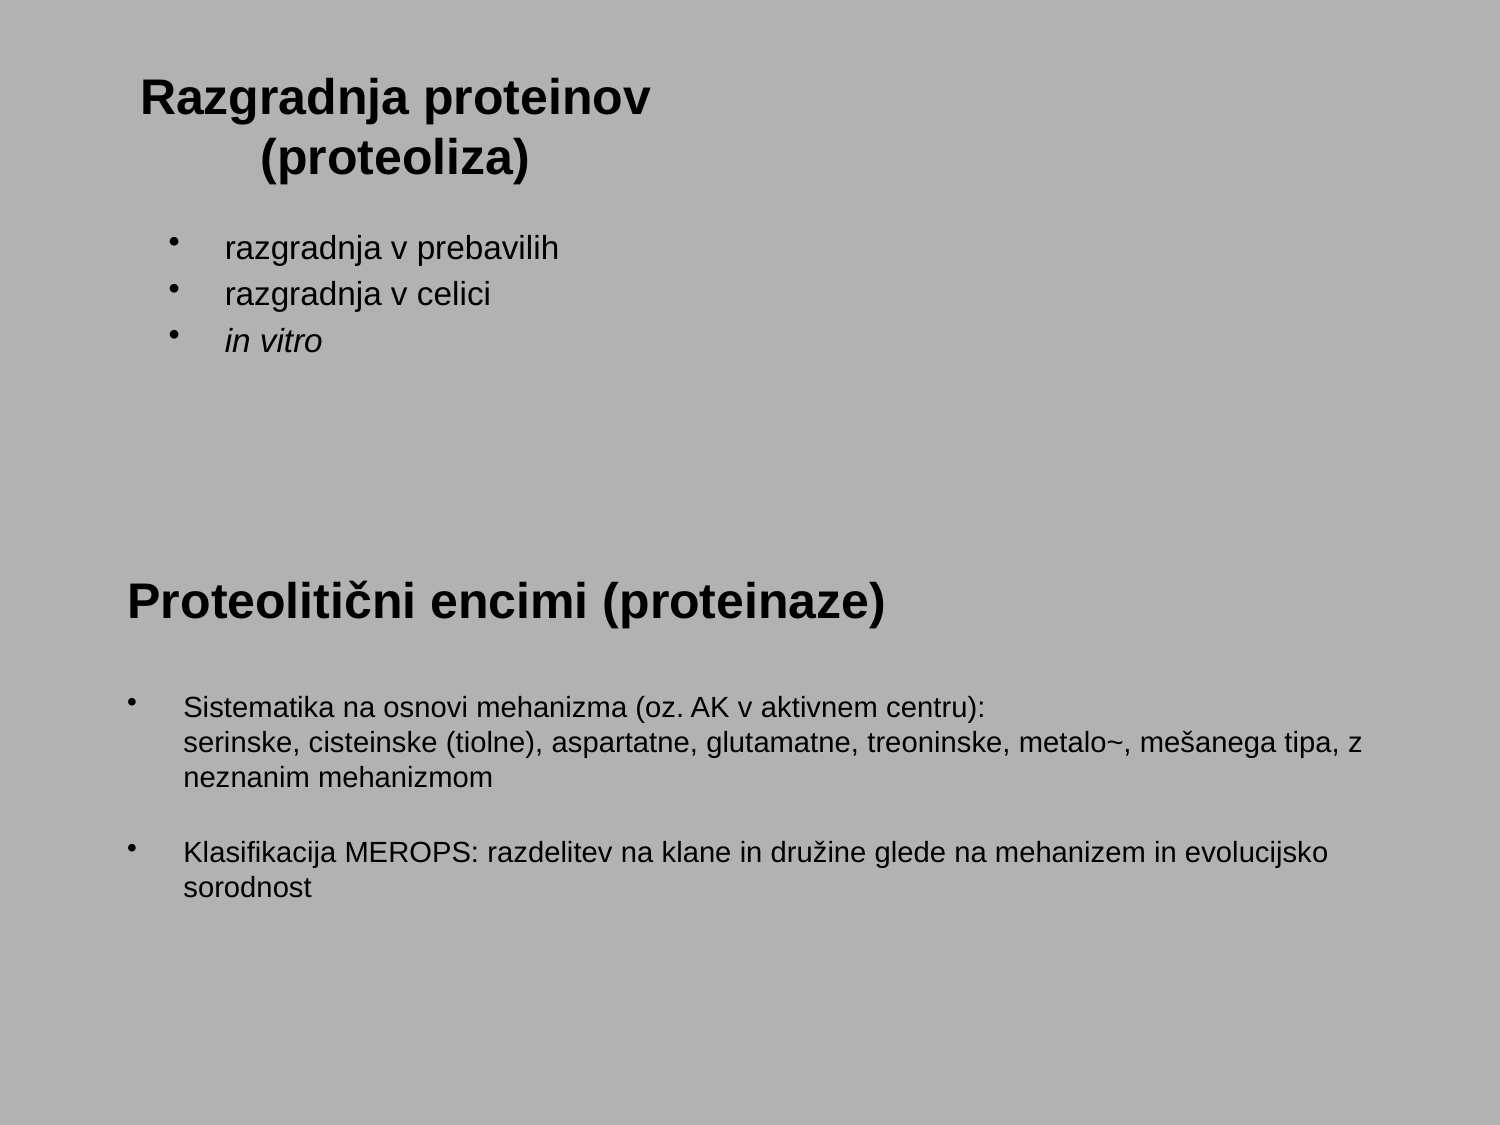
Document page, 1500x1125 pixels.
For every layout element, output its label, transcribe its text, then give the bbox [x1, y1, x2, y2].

text_box Sistematika na osnovi mehanizma (oz. AK v aktivnem centru): serinske, cisteinske (tiolne), aspartatne, glutamatne, treoninske, metalo~, mešanega tipa, z neznanim mehanizmom Klasifikacija MEROPS: razdelitev na klane in družine glede na mehanizem in evolucijsko sorodnost [112, 680, 1388, 954]
text_box Proteolitični encimi (proteinaze) [112, 550, 1388, 647]
title Razgradnja proteinov (proteoliza) [88, 30, 703, 219]
list razgradnja v prebavilih razgradnja v celici in vitro [153, 218, 638, 430]
